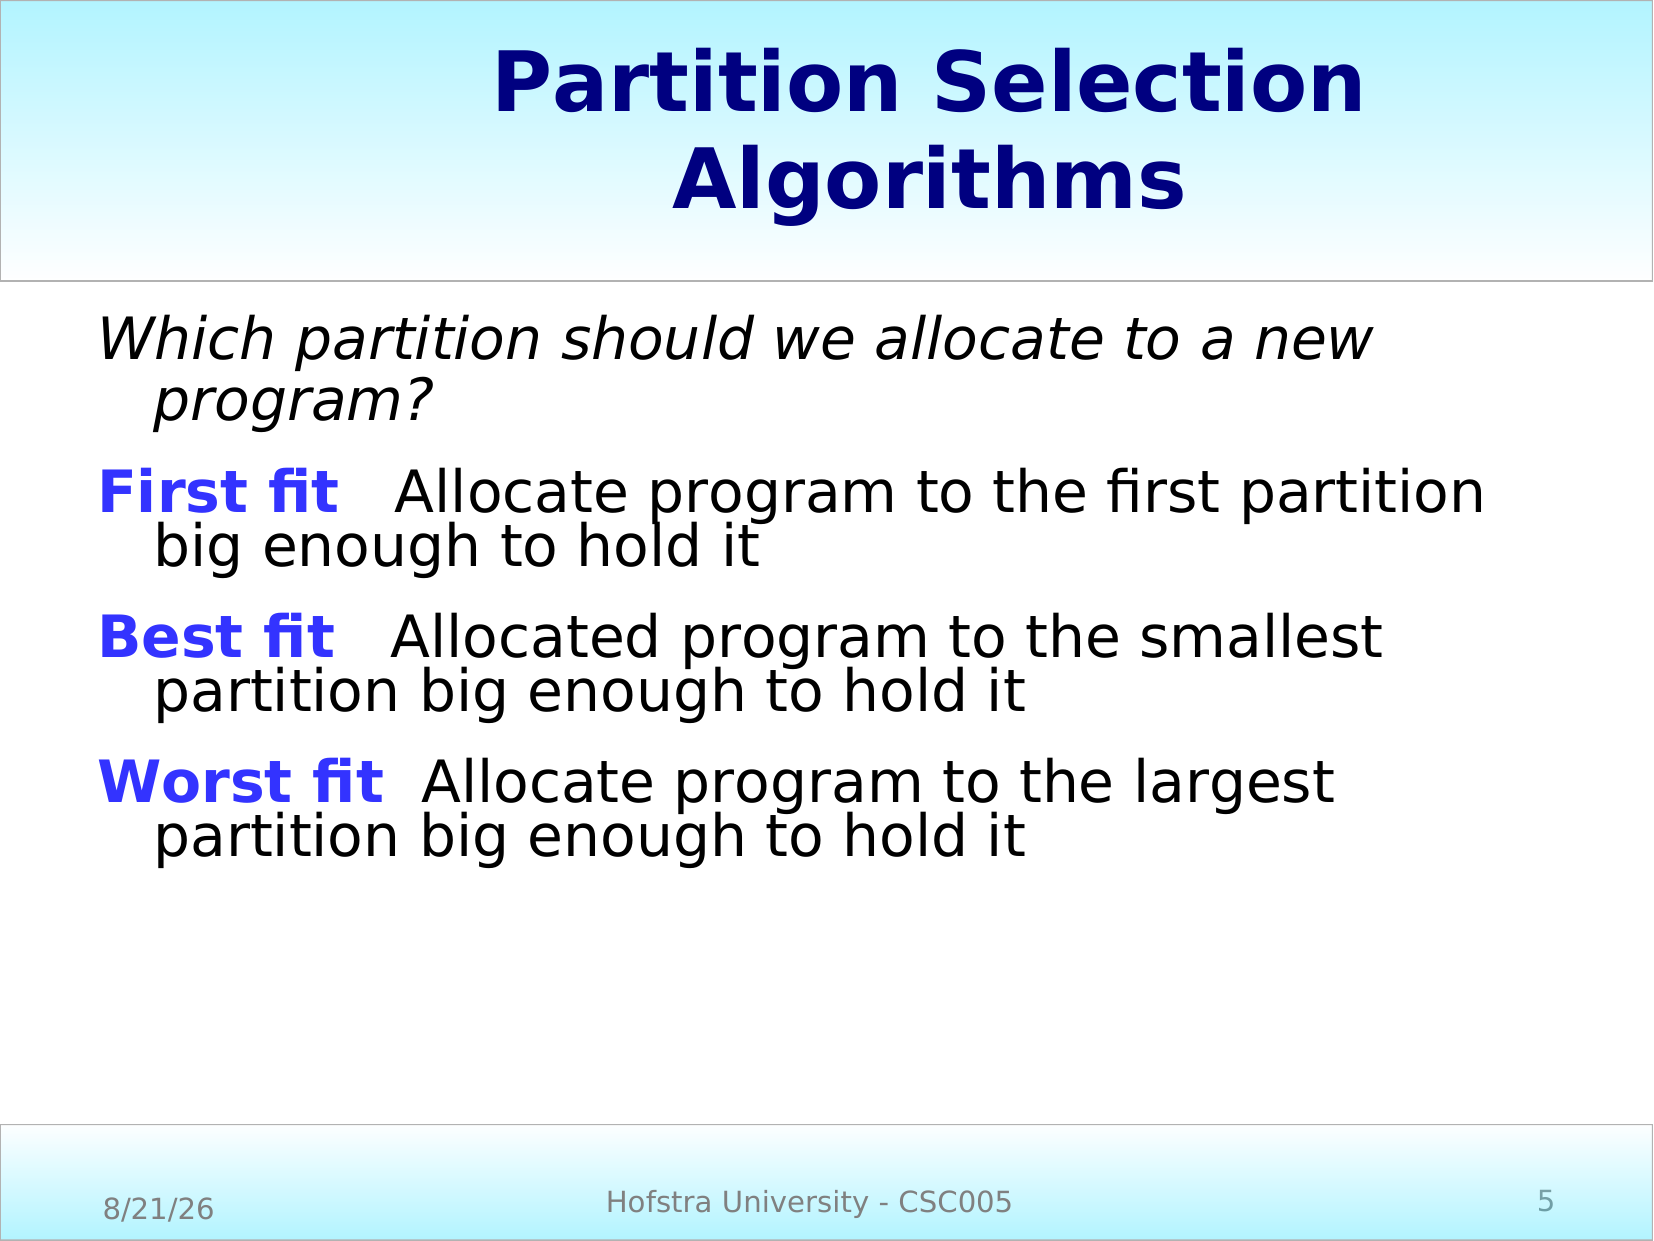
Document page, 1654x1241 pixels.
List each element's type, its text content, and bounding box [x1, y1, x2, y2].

list Which partition should we allocate to a new program? First fit Allocate program to the first partition big enough to hold it Best fit Allocated program to the smallest partition big enough to hold it Worst fit Allocate program to the largest partition big enough to hold it [82, 303, 1571, 1131]
title Partition Selection Algorithms [247, 12, 1612, 250]
